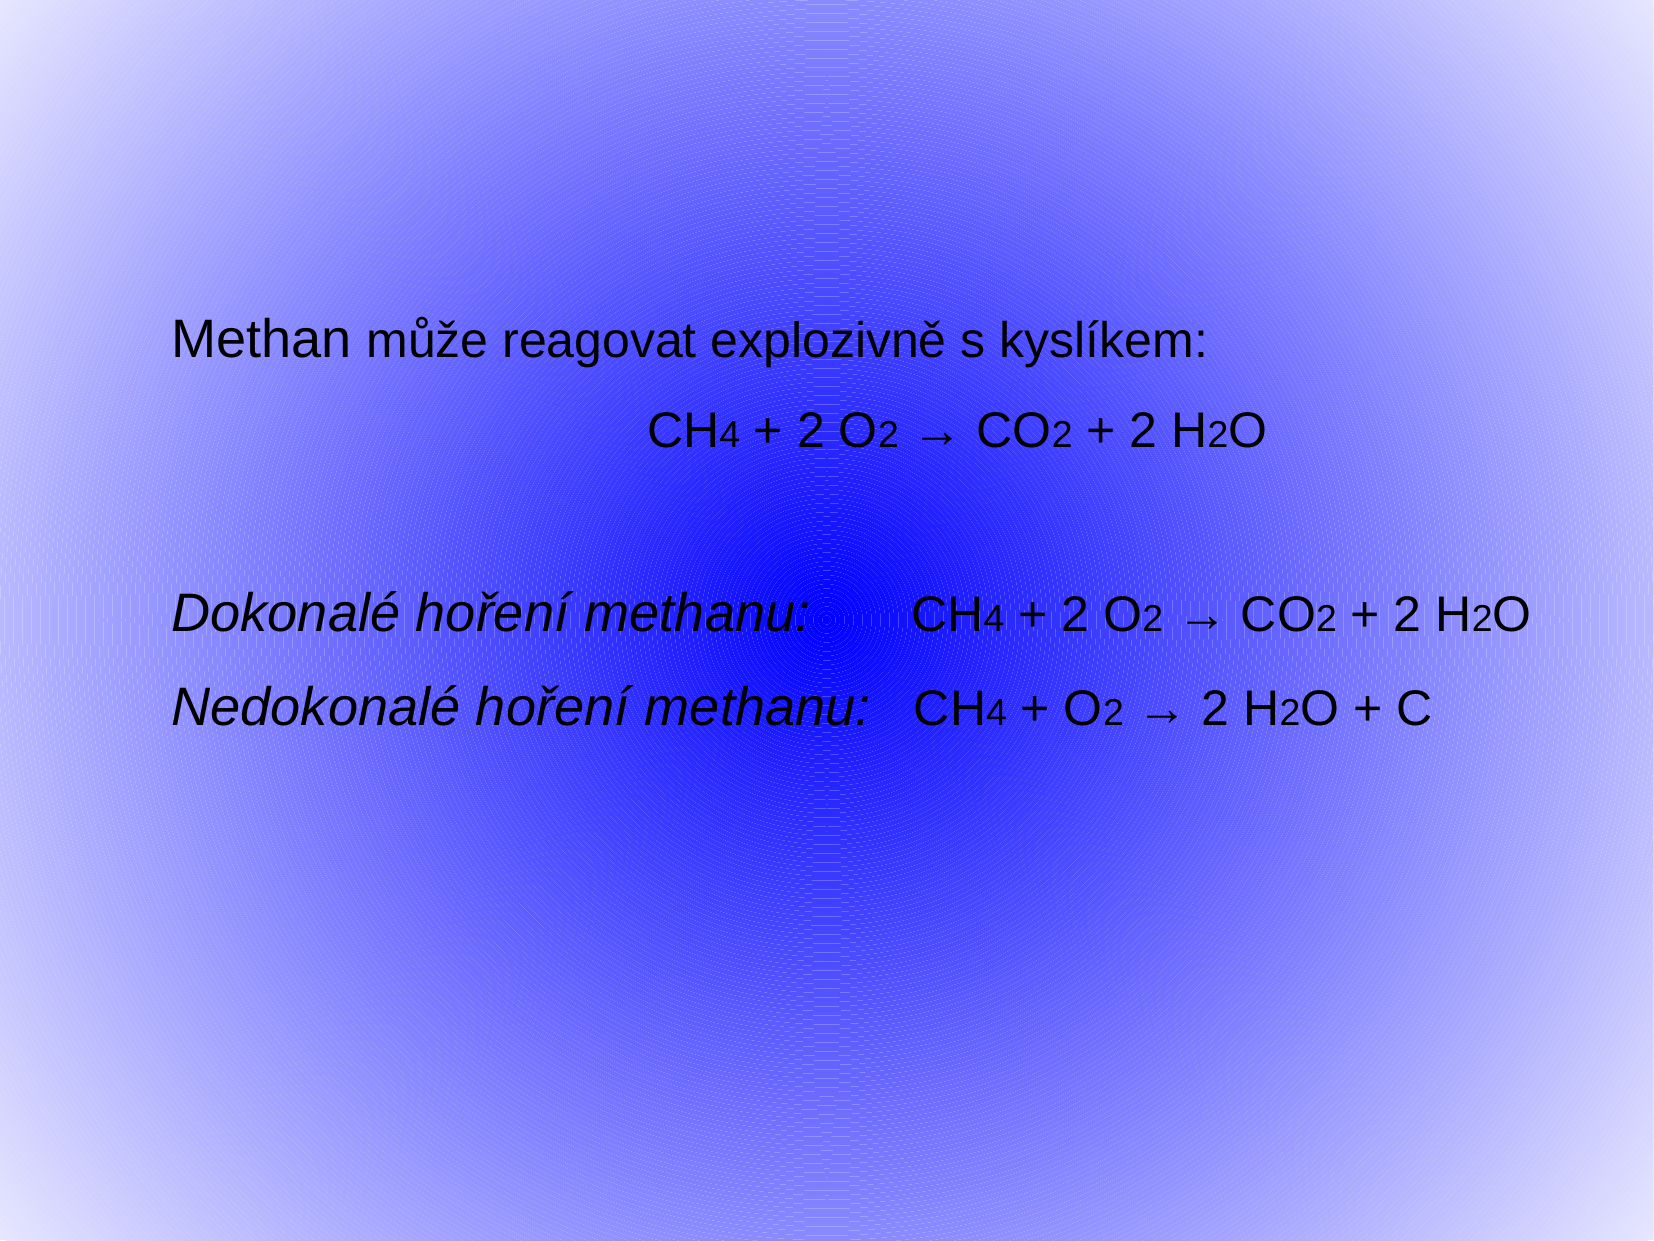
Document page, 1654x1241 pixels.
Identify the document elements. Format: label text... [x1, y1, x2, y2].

list Methan může reagovat explozivně s kyslíkem: CH4 + 2 O2 → CO2 + 2 H2O Dokonalé hoření methanu: CH4 + 2 O2 → CO2 + 2 H2O Nedokonalé hoření methanu: CH4 + O2 → 2 H2O + C [82, 14, 1571, 1226]
